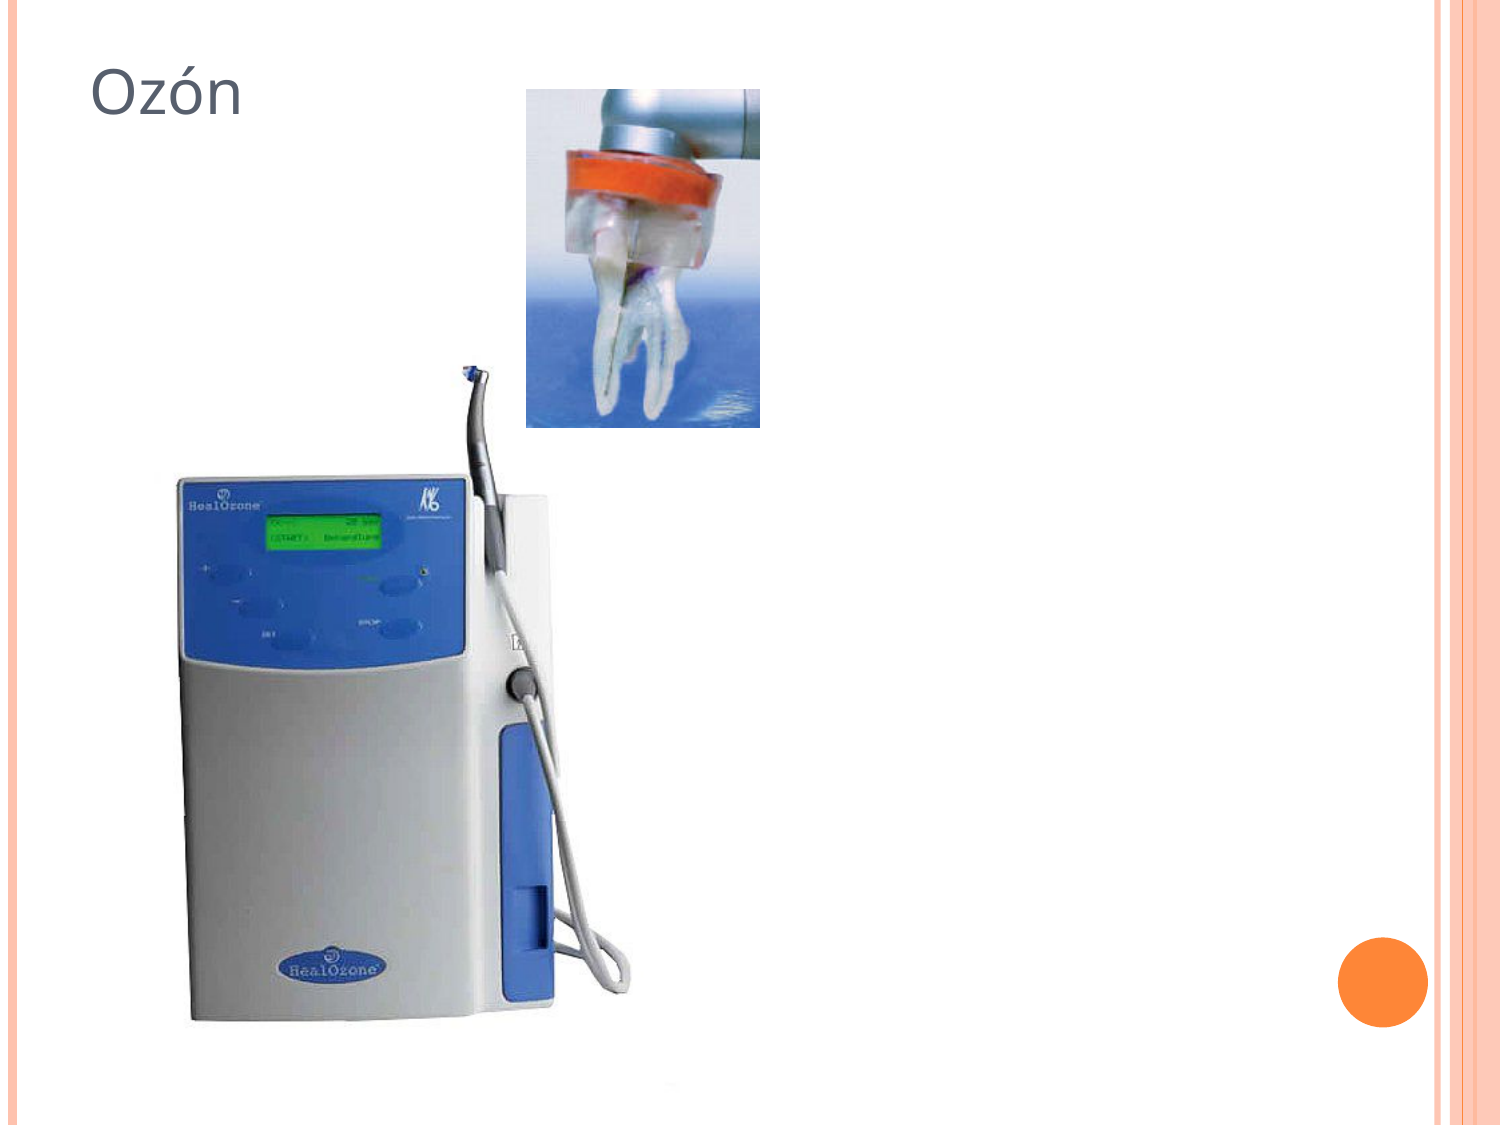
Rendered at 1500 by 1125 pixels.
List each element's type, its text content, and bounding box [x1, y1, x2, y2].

picture [88, 89, 760, 1103]
title Ozón [75, 45, 1300, 233]
